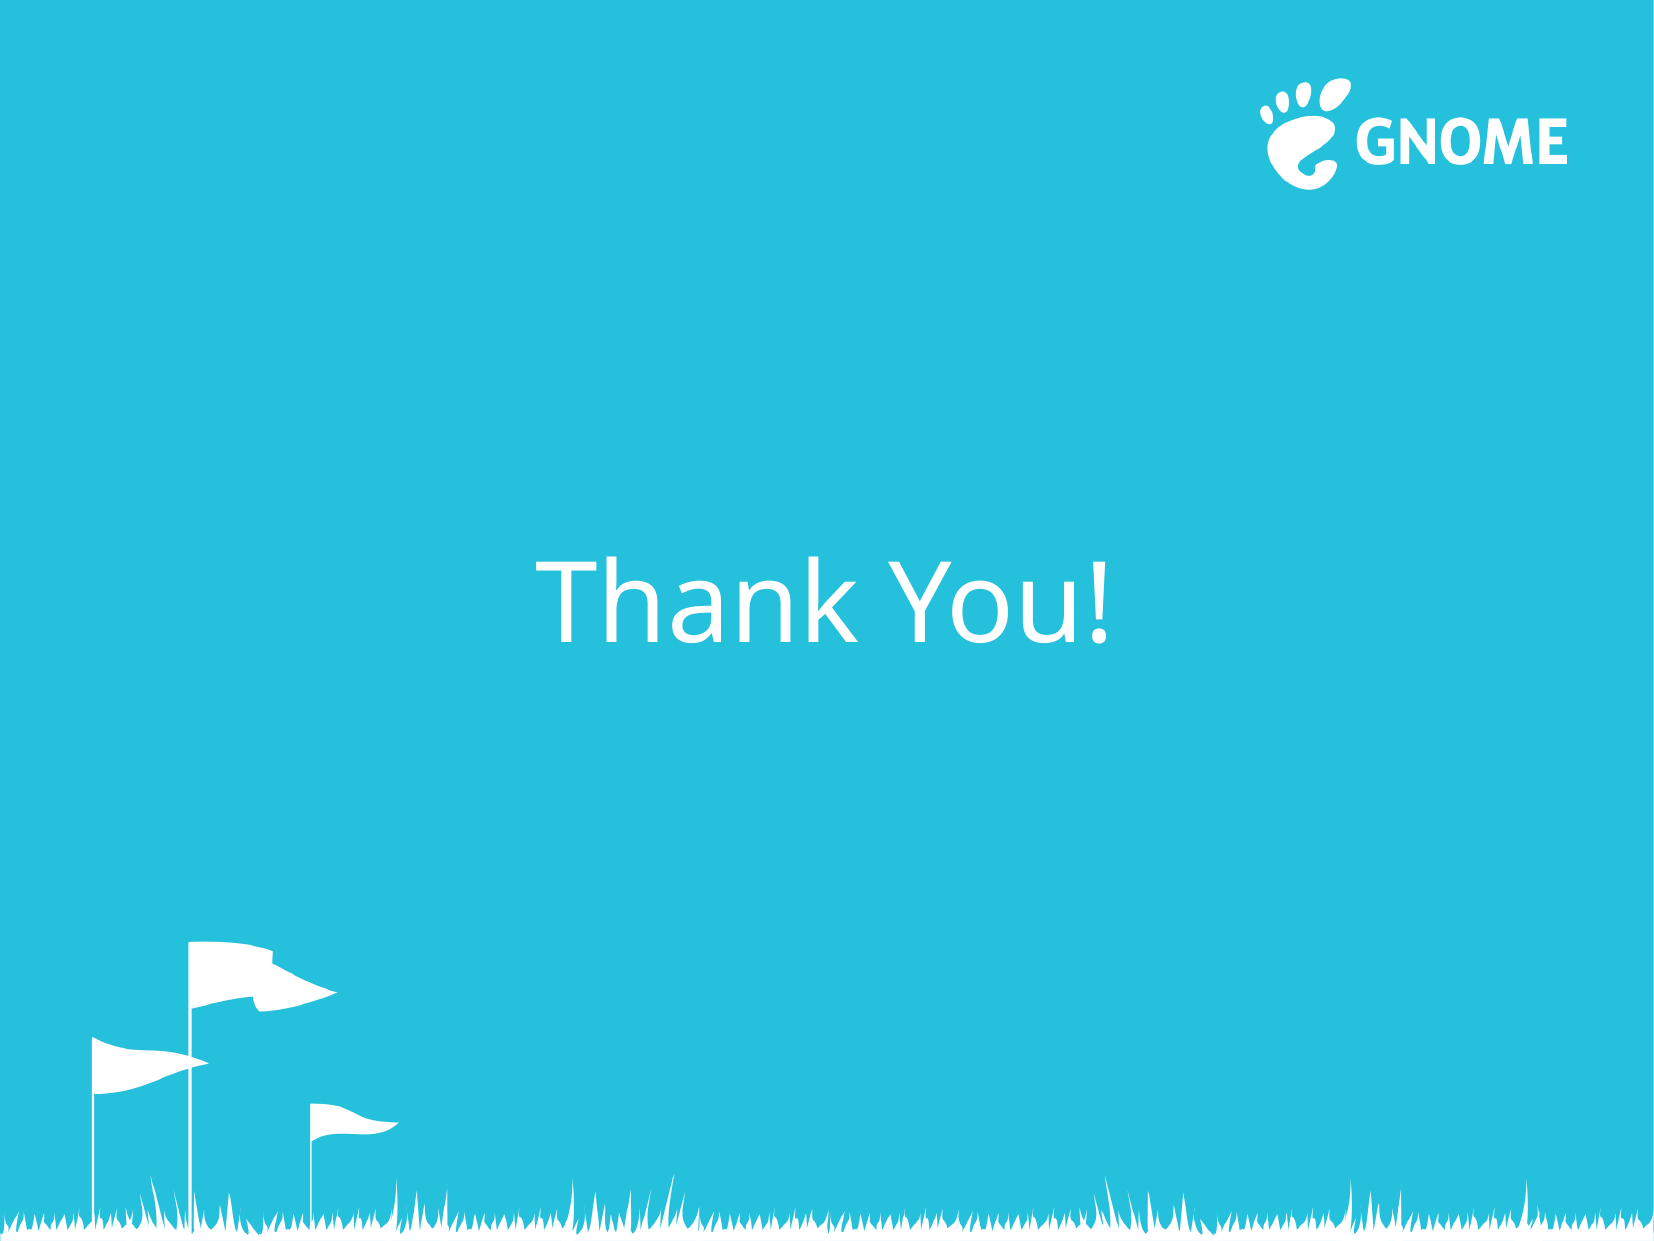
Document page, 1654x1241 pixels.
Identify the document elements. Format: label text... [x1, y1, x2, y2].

title Thank You! [390, 537, 1261, 662]
picture [0, 0, 1654, 1241]
